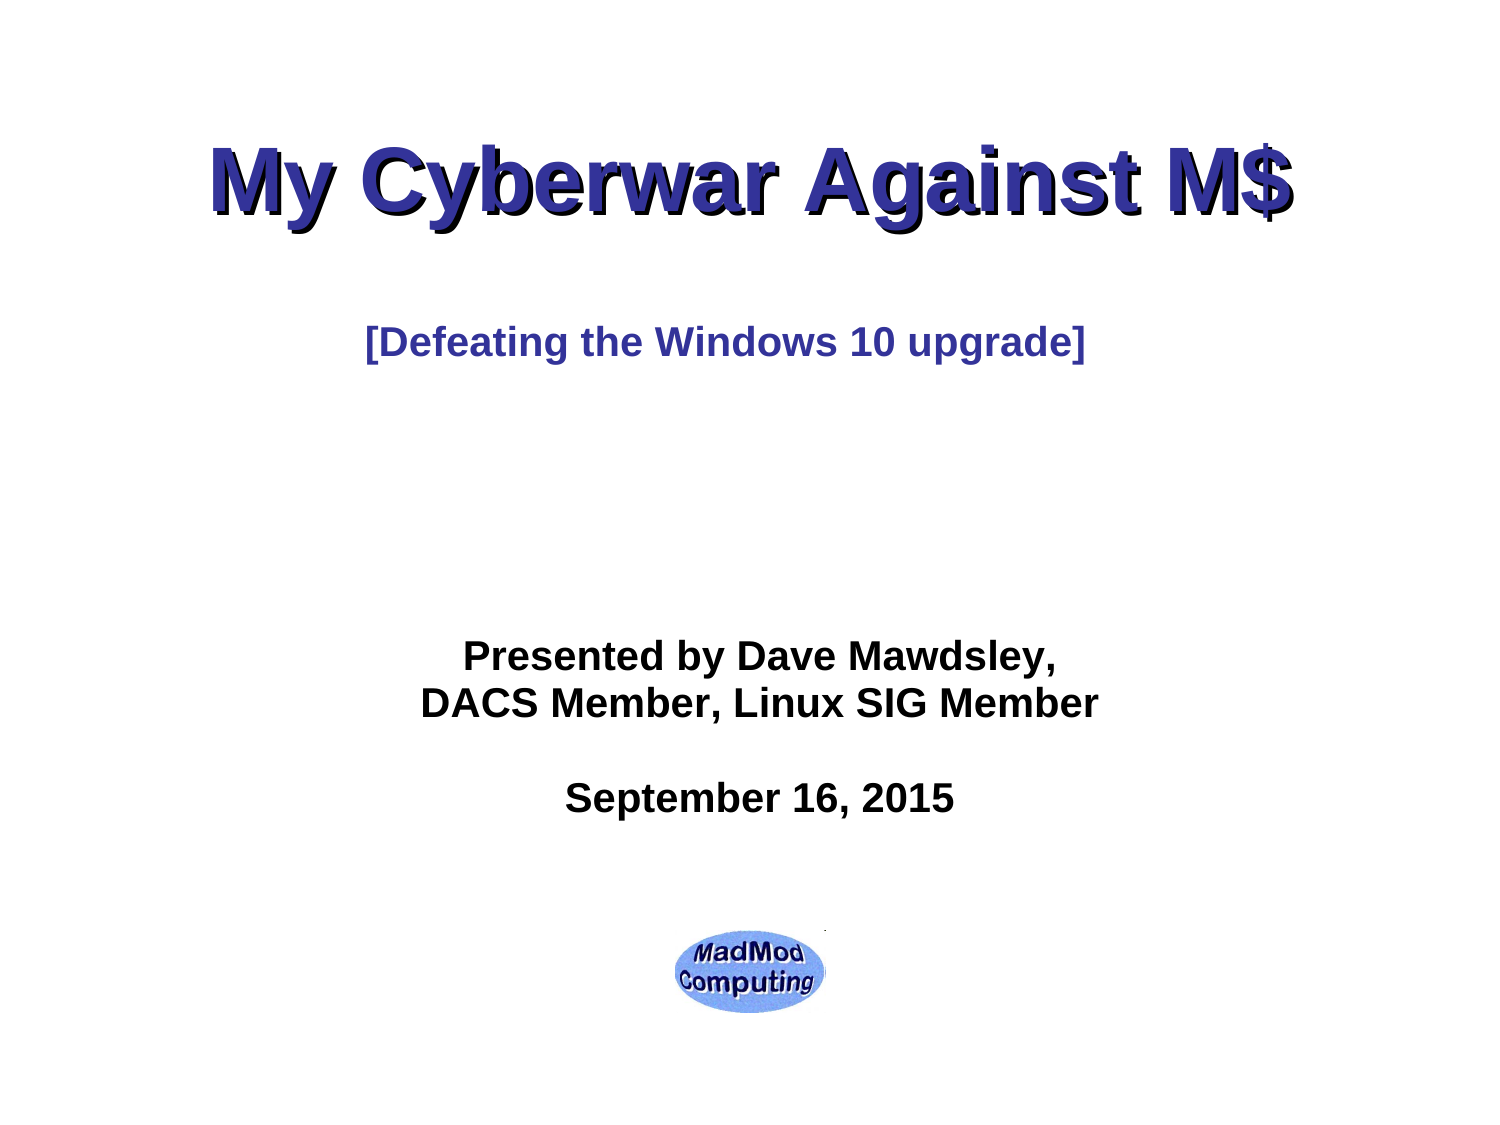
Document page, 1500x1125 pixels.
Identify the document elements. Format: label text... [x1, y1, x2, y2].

text_box [Defeating the Windows 10 upgrade] [349, 302, 1138, 378]
title My Cyberwar Against M$ [150, 97, 1351, 263]
picture [675, 930, 826, 1013]
subtitle Presented by Dave Mawdsley, DACS Member, Linux SIG Member September 16, 2015 [47, 632, 1398, 1046]
